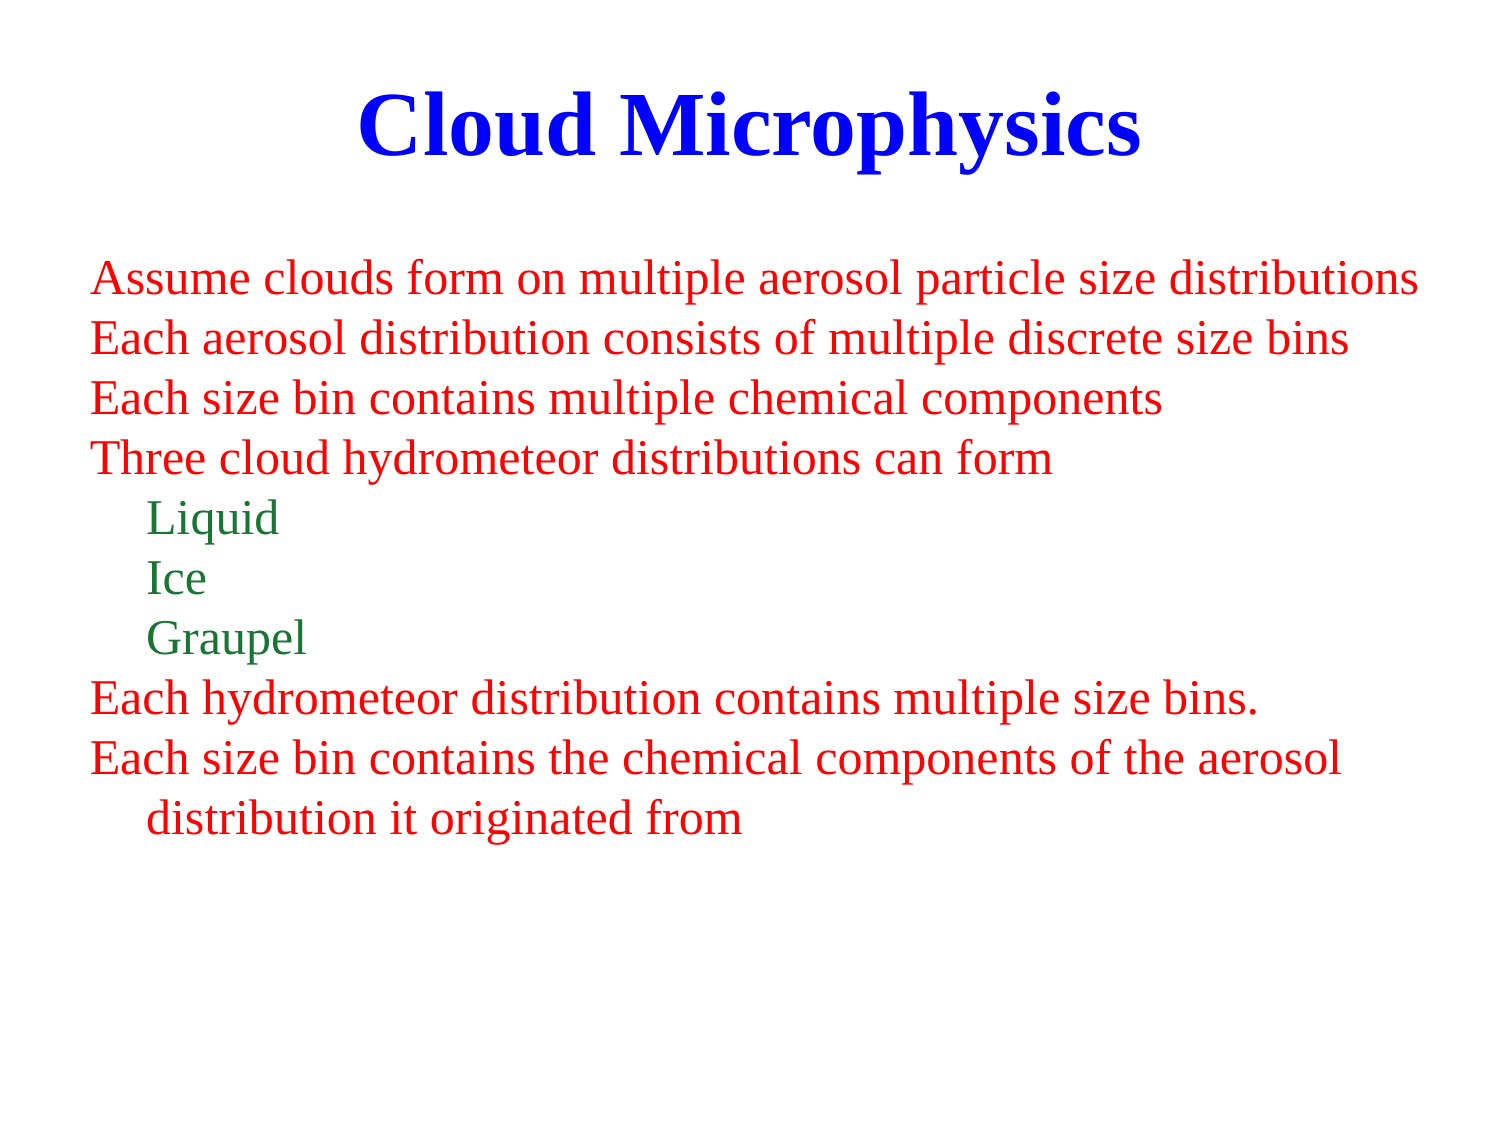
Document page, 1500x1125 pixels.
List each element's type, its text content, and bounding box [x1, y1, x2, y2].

title Cloud Microphysics [0, 24, 1500, 213]
text_box Assume clouds form on multiple aerosol particle size distributions Each aerosol distribution consists of multiple discrete size bins Each size bin contains multiple chemical components Three cloud hydrometeor distributions can form Liquid Ice Graupel Each hydrometeor distribution contains multiple size bins. Each size bin contains the chemical components of the aerosol distribution it originated from [74, 237, 1438, 338]
